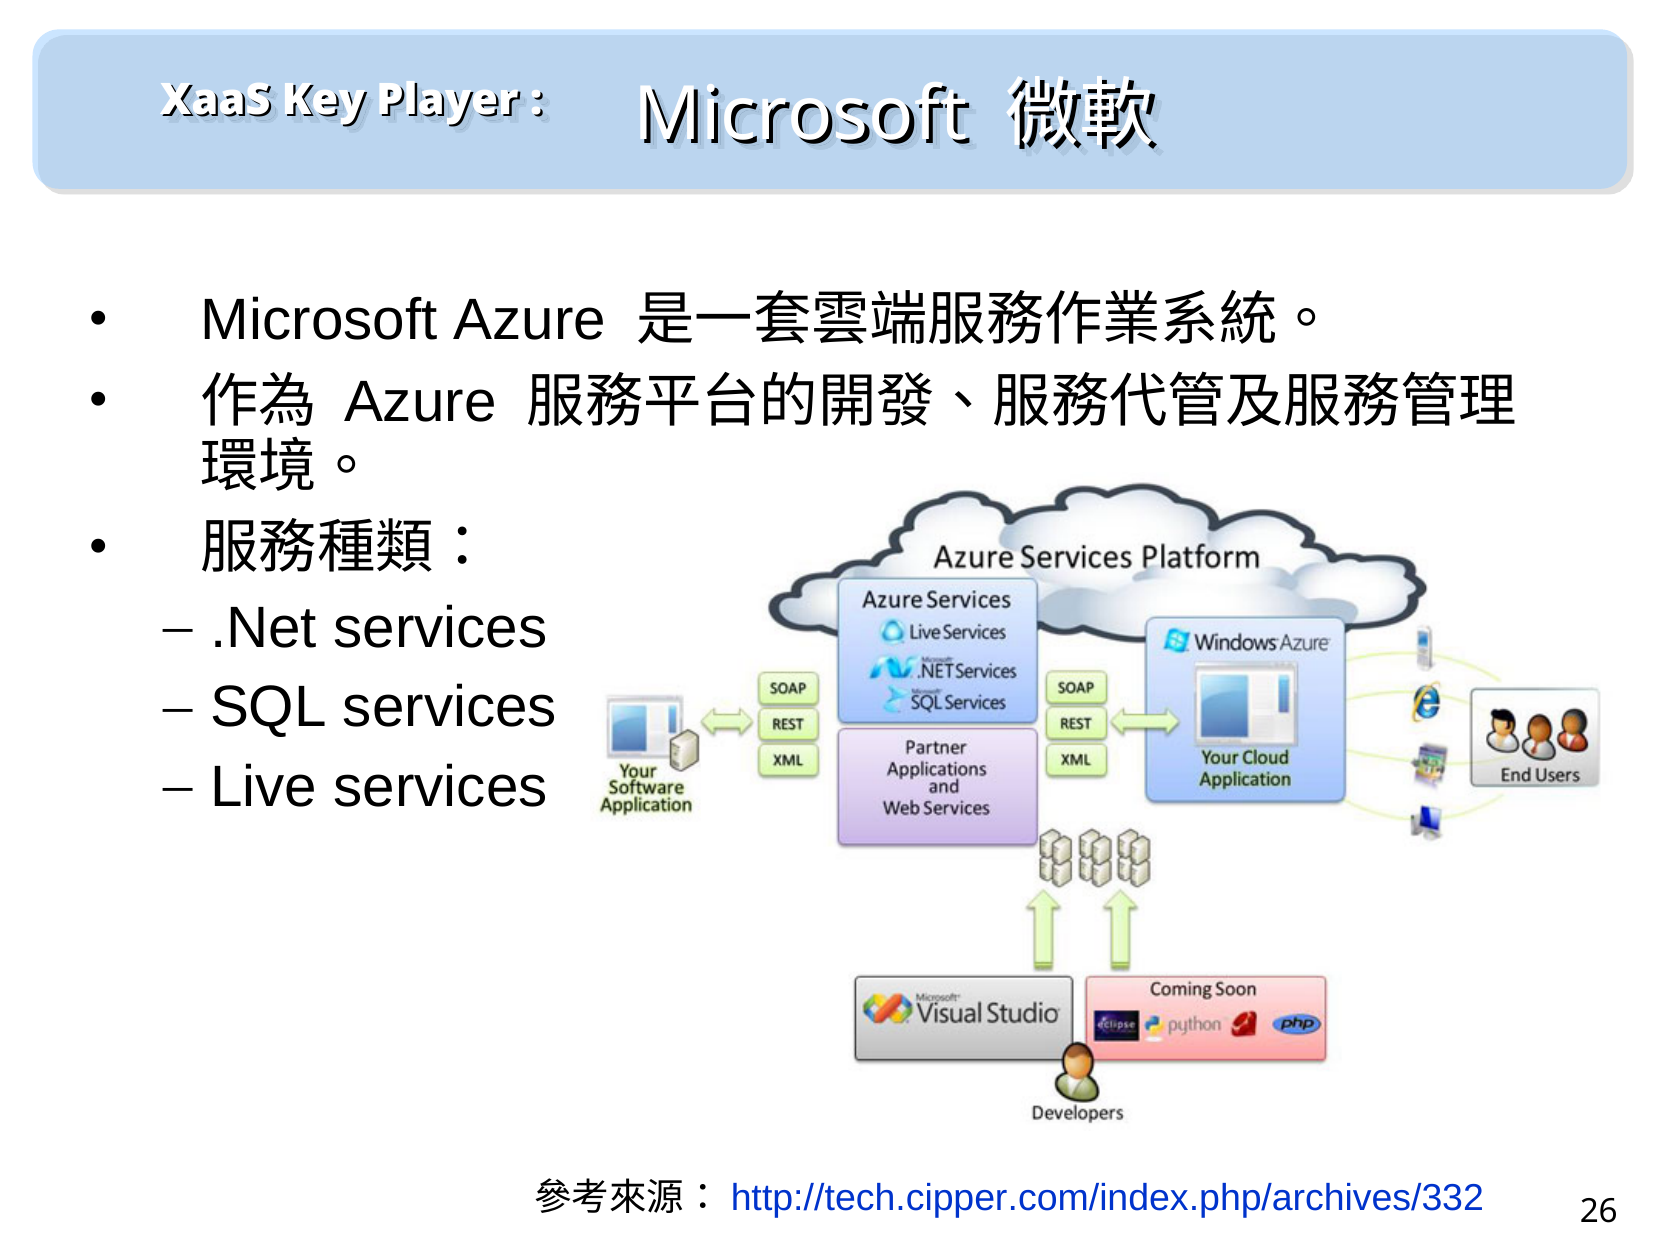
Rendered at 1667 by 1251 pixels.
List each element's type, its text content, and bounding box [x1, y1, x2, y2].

list Microsoft Azure 是一套雲端服務作業系統。 作為 Azure 服務平台的開發、服務代管及服務管理環境。 服務種類： .Net services SQL services Live services [88, 283, 1565, 1105]
picture [590, 472, 1616, 1131]
text_box XaaS Key Player : Microsoft 微軟 [32, 29, 1628, 189]
text_box 參考來源：http://tech.cipper.com/index.php/archives/332 [519, 1165, 1654, 1241]
